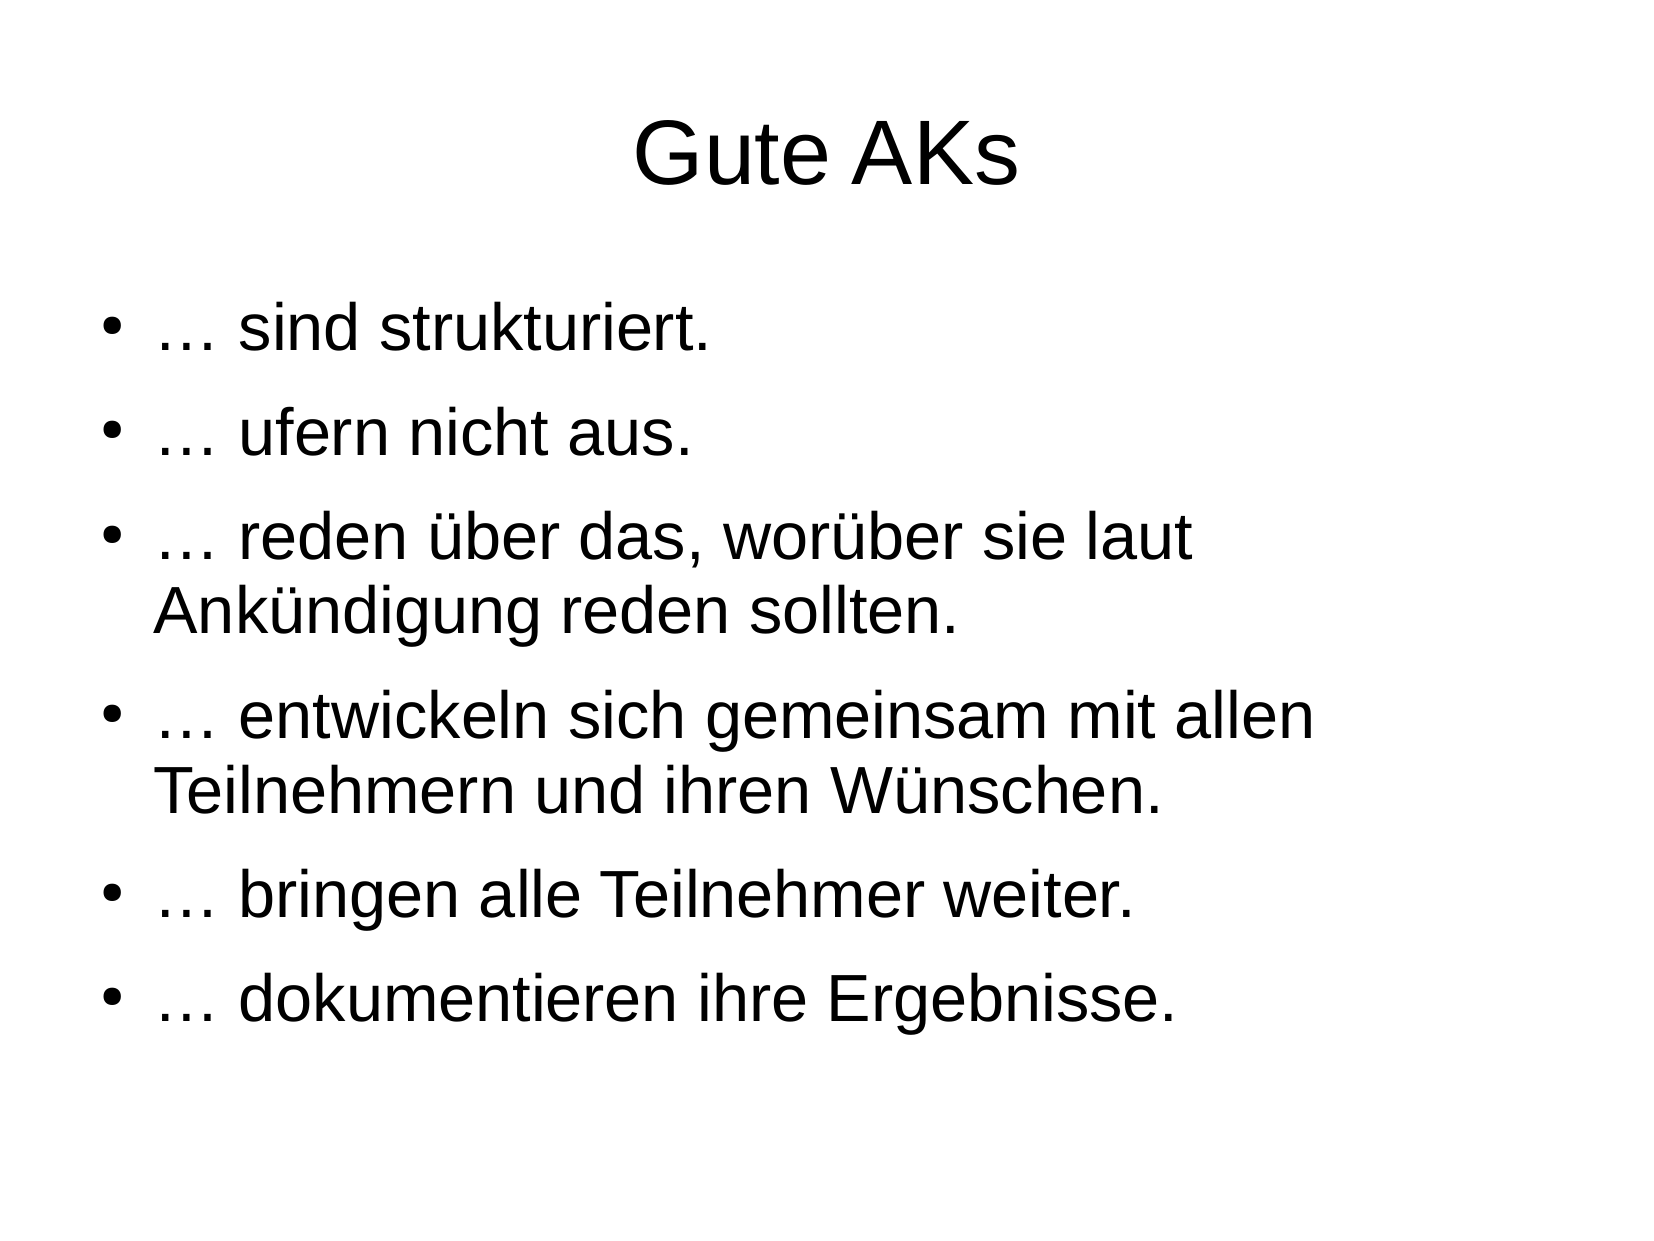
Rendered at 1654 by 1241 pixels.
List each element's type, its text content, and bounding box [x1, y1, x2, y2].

list … sind strukturiert. … ufern nicht aus. … reden über das, worüber sie laut Ankündigung reden sollten. … entwickeln sich gemeinsam mit allen Teilnehmern und ihren Wünschen. … bringen alle Teilnehmer weiter. … dokumentieren ihre Ergebnisse. [82, 290, 1538, 1075]
title Gute AKs [82, 49, 1571, 257]
